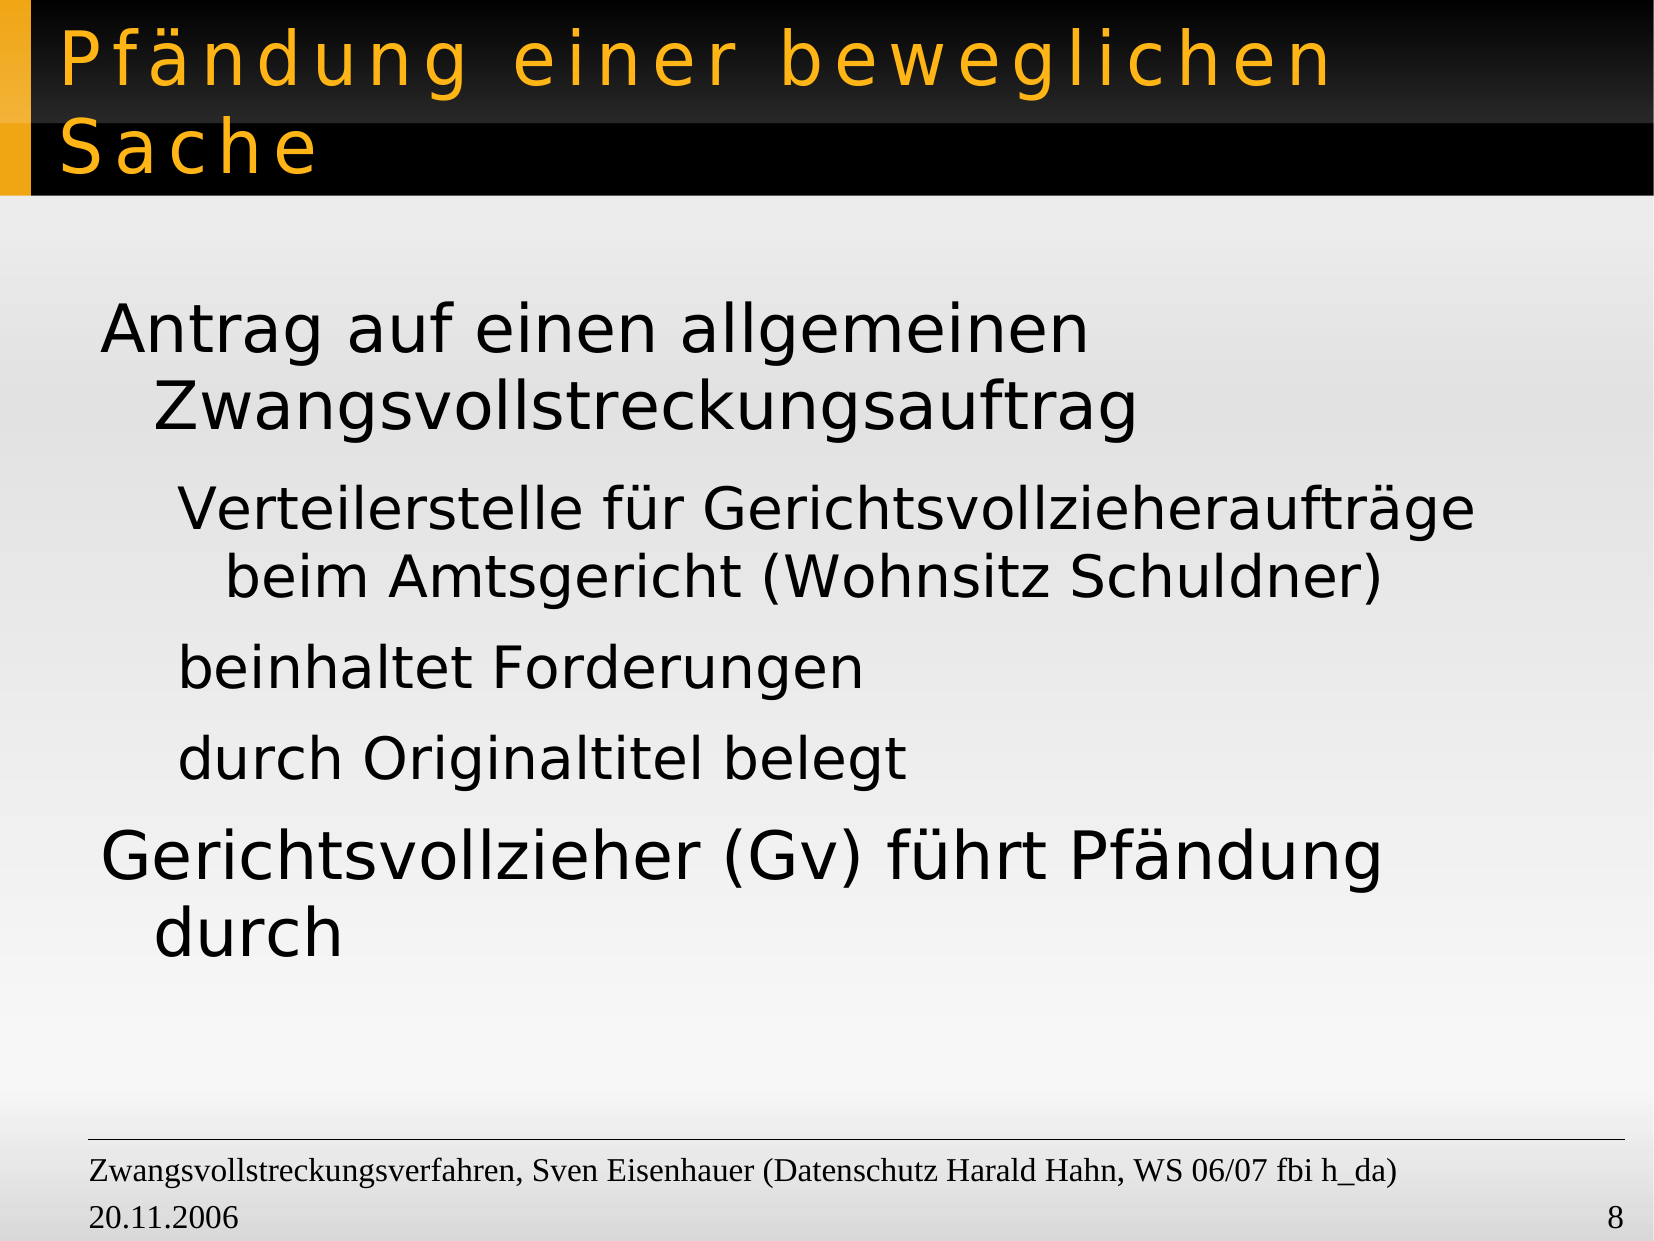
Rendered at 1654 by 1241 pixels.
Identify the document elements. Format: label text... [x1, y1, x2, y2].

list Antrag auf einen allgemeinen Zwangsvollstreckungsauftrag Verteilerstelle für Gerichtsvollzieheraufträge beim Amtsgericht (Wohnsitz Schuldner) beinhaltet Forderungen durch Originaltitel belegt Gerichtsvollzieher (Gv) führt Pfändung durch [82, 290, 1571, 1094]
picture [0, 0, 1654, 1241]
title Pfändung einer beweglichen Sache [59, 36, 1625, 171]
